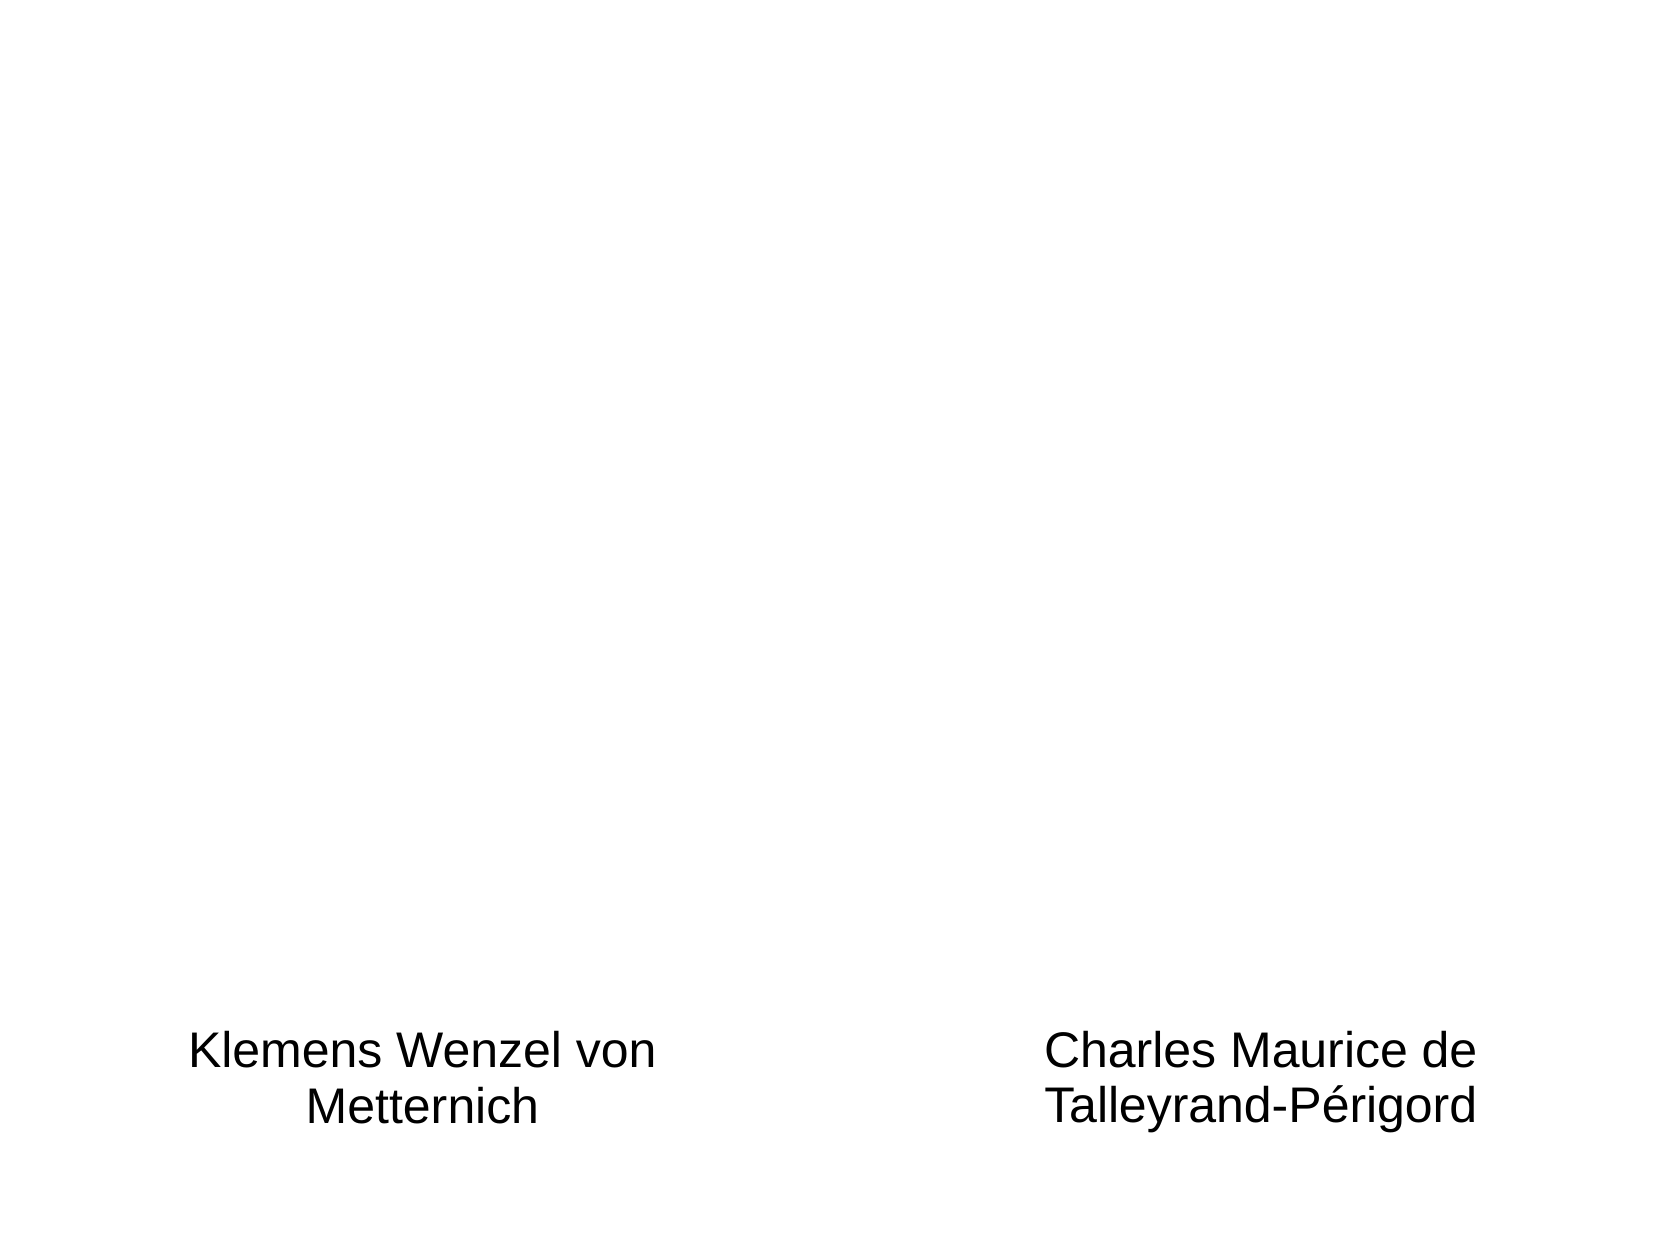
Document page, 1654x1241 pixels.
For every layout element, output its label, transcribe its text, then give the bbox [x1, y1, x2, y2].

title Charles Maurice de Talleyrand-Périgord [974, 974, 1548, 1182]
title Klemens Wenzel von Metternich [135, 974, 709, 1182]
